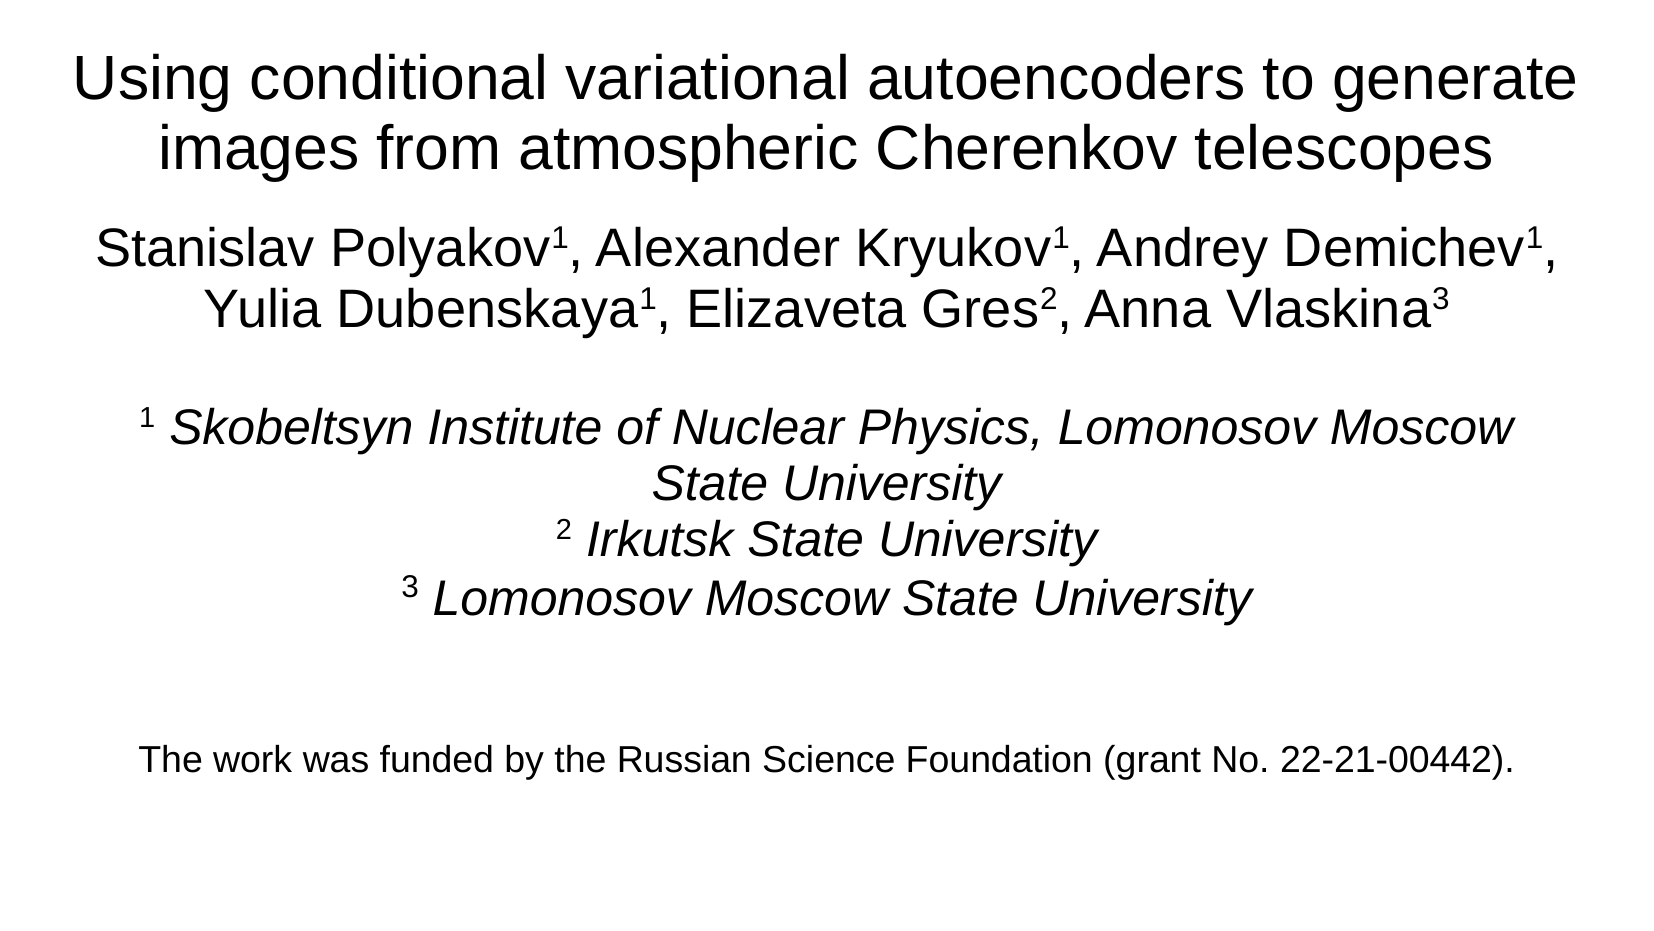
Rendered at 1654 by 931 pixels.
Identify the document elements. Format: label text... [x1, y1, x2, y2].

subtitle Stanislav Polyakov1, Alexander Kryukov1, Andrey Demichev1, Yulia Dubenskaya1, Elizaveta Gres2, Anna Vlaskina3 1 Skobeltsyn Institute of Nuclear Physics, Lomonosov Moscow State University 2 Irkutsk State University 3 Lomonosov Moscow State University The work was funded by the Russian Science Foundation (grant No. 22-21-00442). [82, 217, 1571, 781]
title Using conditional variational autoencoders to generate images from atmospheric Cherenkov telescopes [60, 8, 1594, 218]
